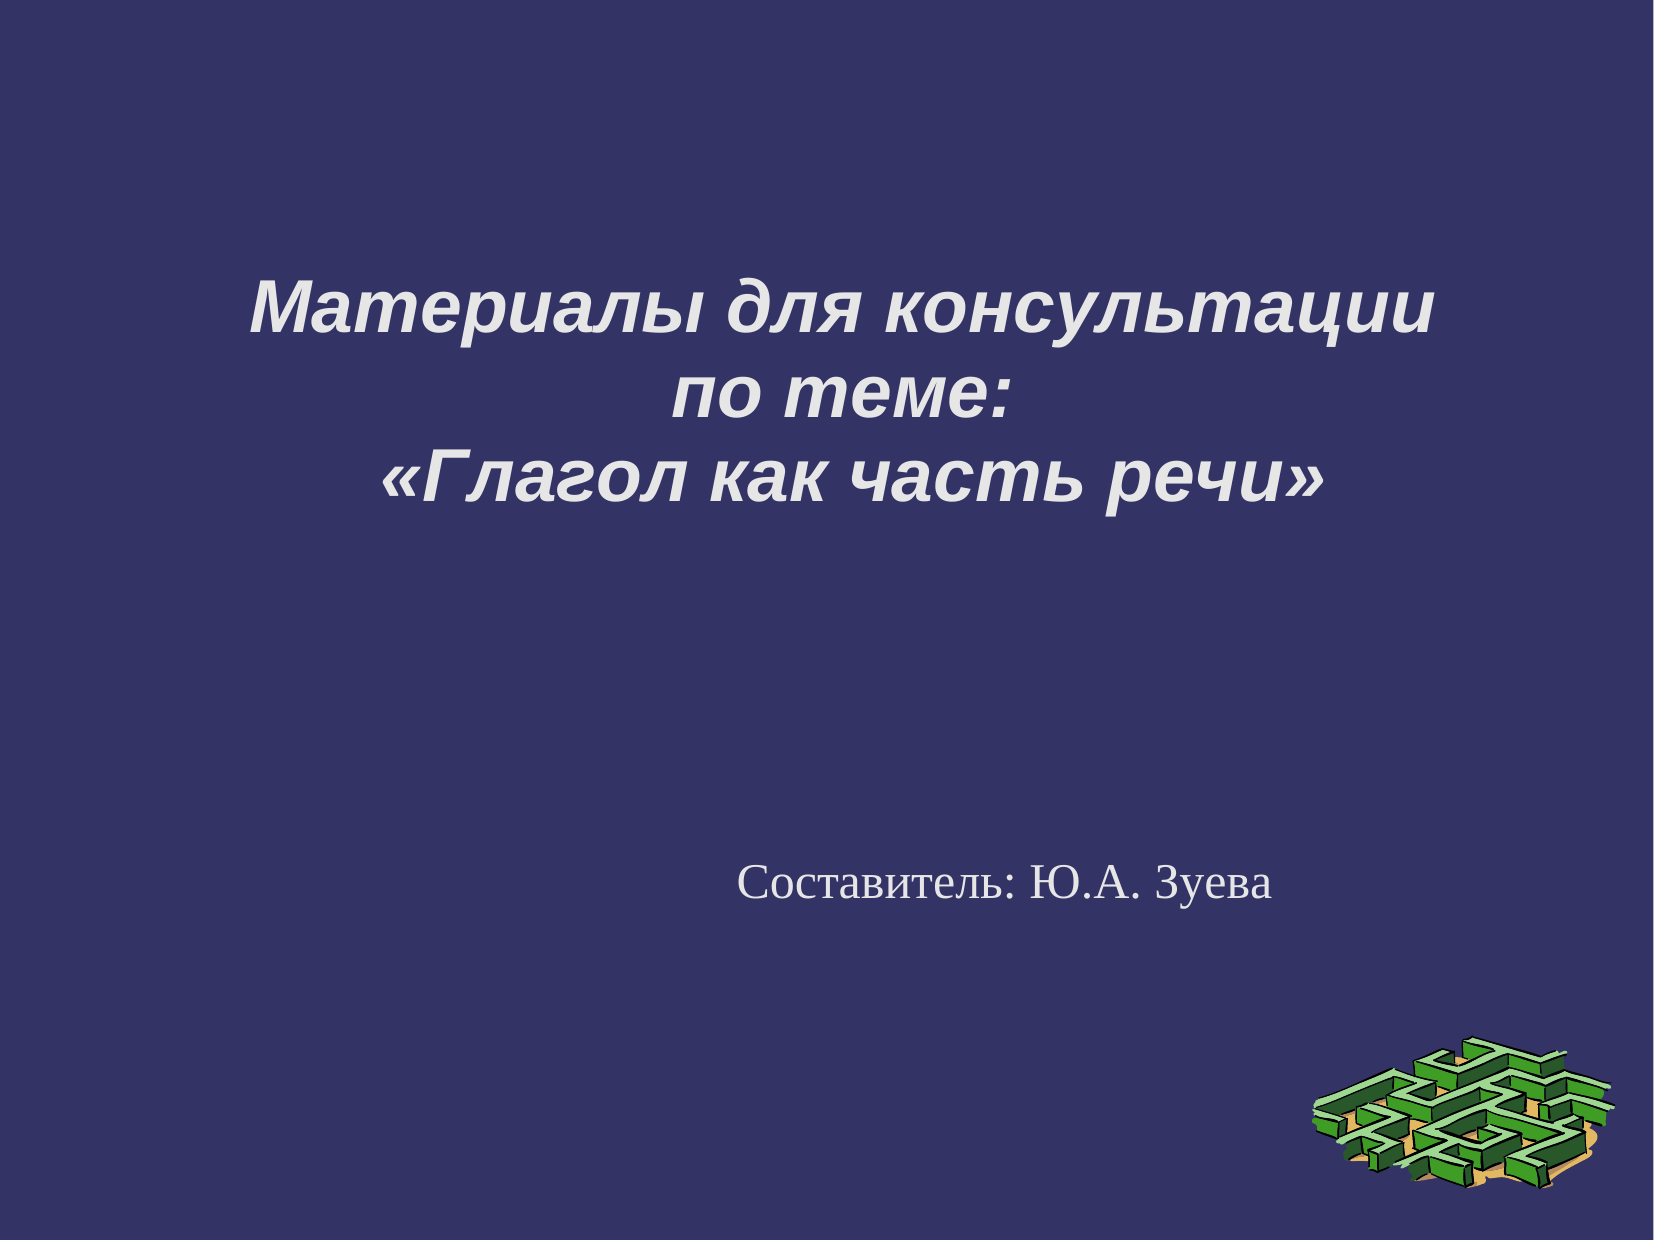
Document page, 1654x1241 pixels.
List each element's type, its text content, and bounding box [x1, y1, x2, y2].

subtitle Составитель: Ю.А. Зуева [385, 590, 1625, 1117]
title Материалы для консультации по теме: «Глагол как часть речи» [147, 264, 1560, 769]
